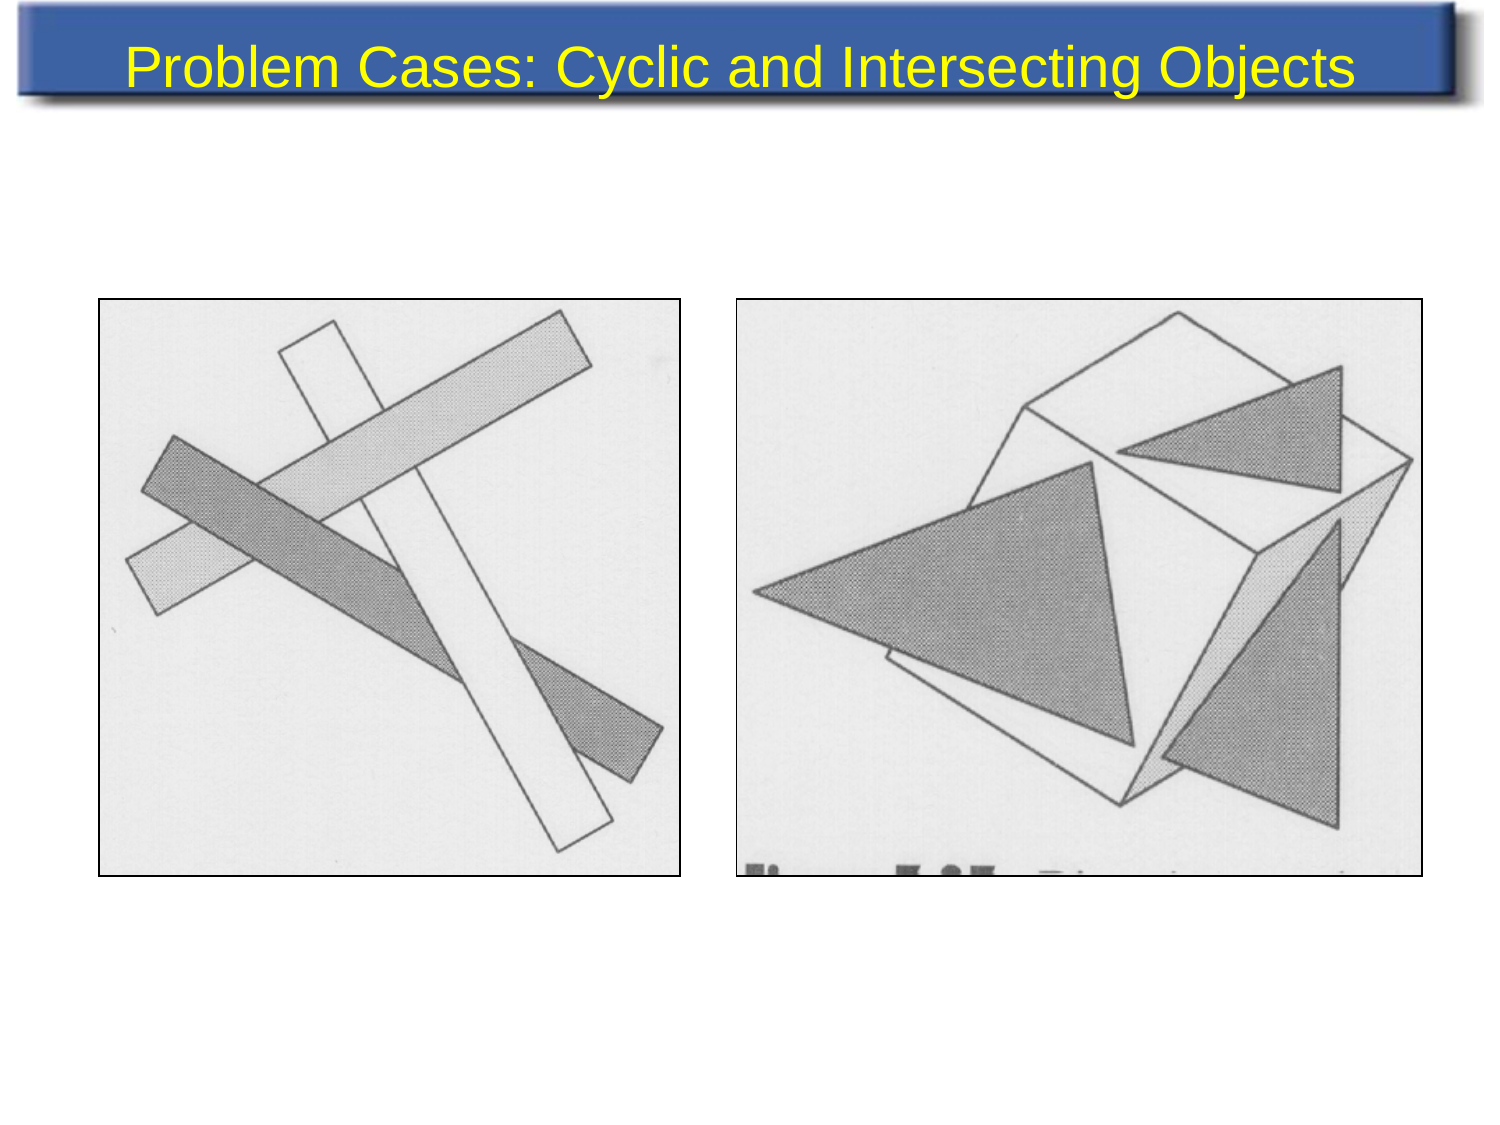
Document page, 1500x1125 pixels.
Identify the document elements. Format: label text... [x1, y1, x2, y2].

picture [99, 299, 680, 876]
list [312, 249, 1288, 926]
picture [737, 299, 1422, 876]
picture [16, 0, 1484, 113]
title Problem Cases: Cyclic and Intersecting Objects [41, 21, 1425, 107]
